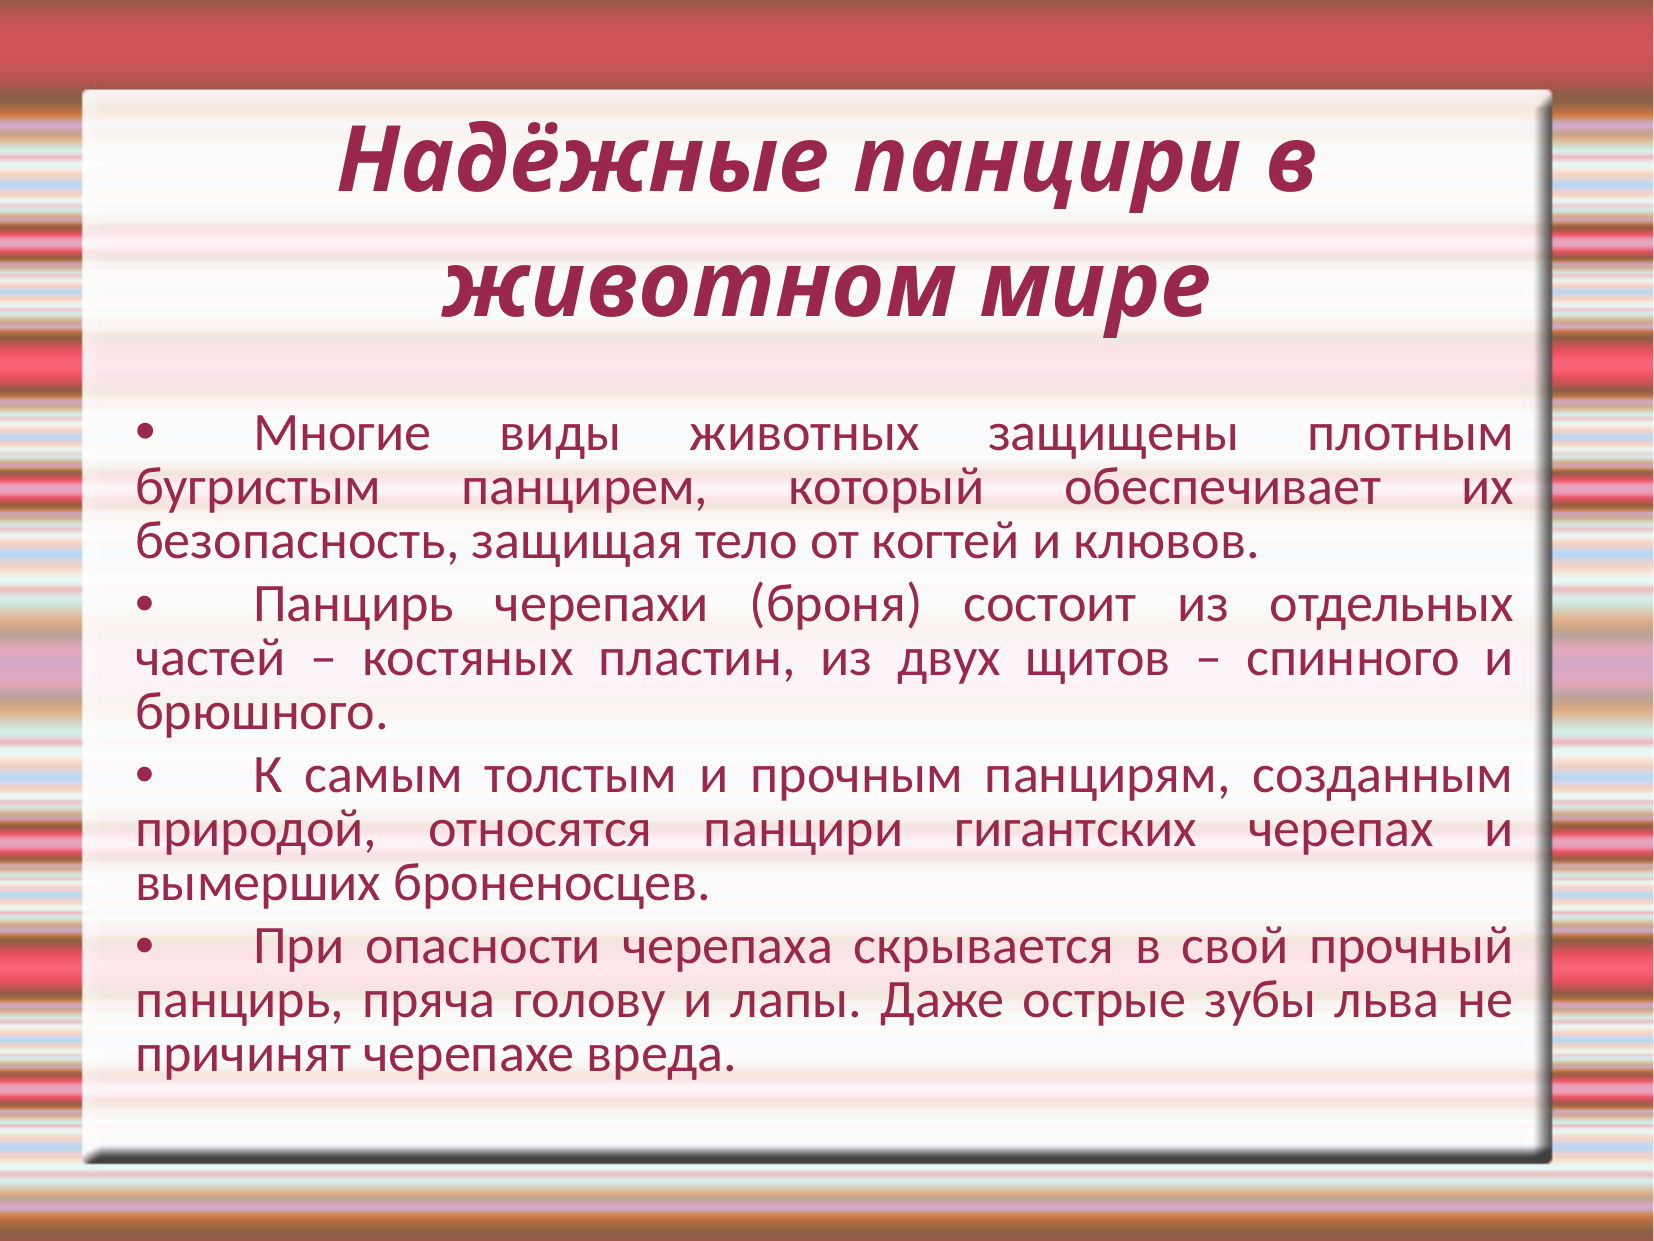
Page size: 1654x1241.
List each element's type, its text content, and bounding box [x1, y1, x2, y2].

subtitle • Многие виды животных защищены плотным бугристым панцирем, который обеспечивает их безопасность, защищая тело от когтей и клювов. • Панцирь черепахи (броня) состоит из отдельных частей – костяных пластин, из двух щитов – спинного и брюшного. • К самым толстым и прочным панцирям, созданным природой, относятся панцири гигантских черепах и вымерших броненосцев. • При опасности черепаха скрывается в свой прочный панцирь, пряча голову и лапы. Даже острые зубы льва не причинят черепахе вреда. [134, 343, 1516, 1140]
picture [0, 0, 1654, 1241]
title Надёжные панцири в животном мире [121, 106, 1534, 331]
